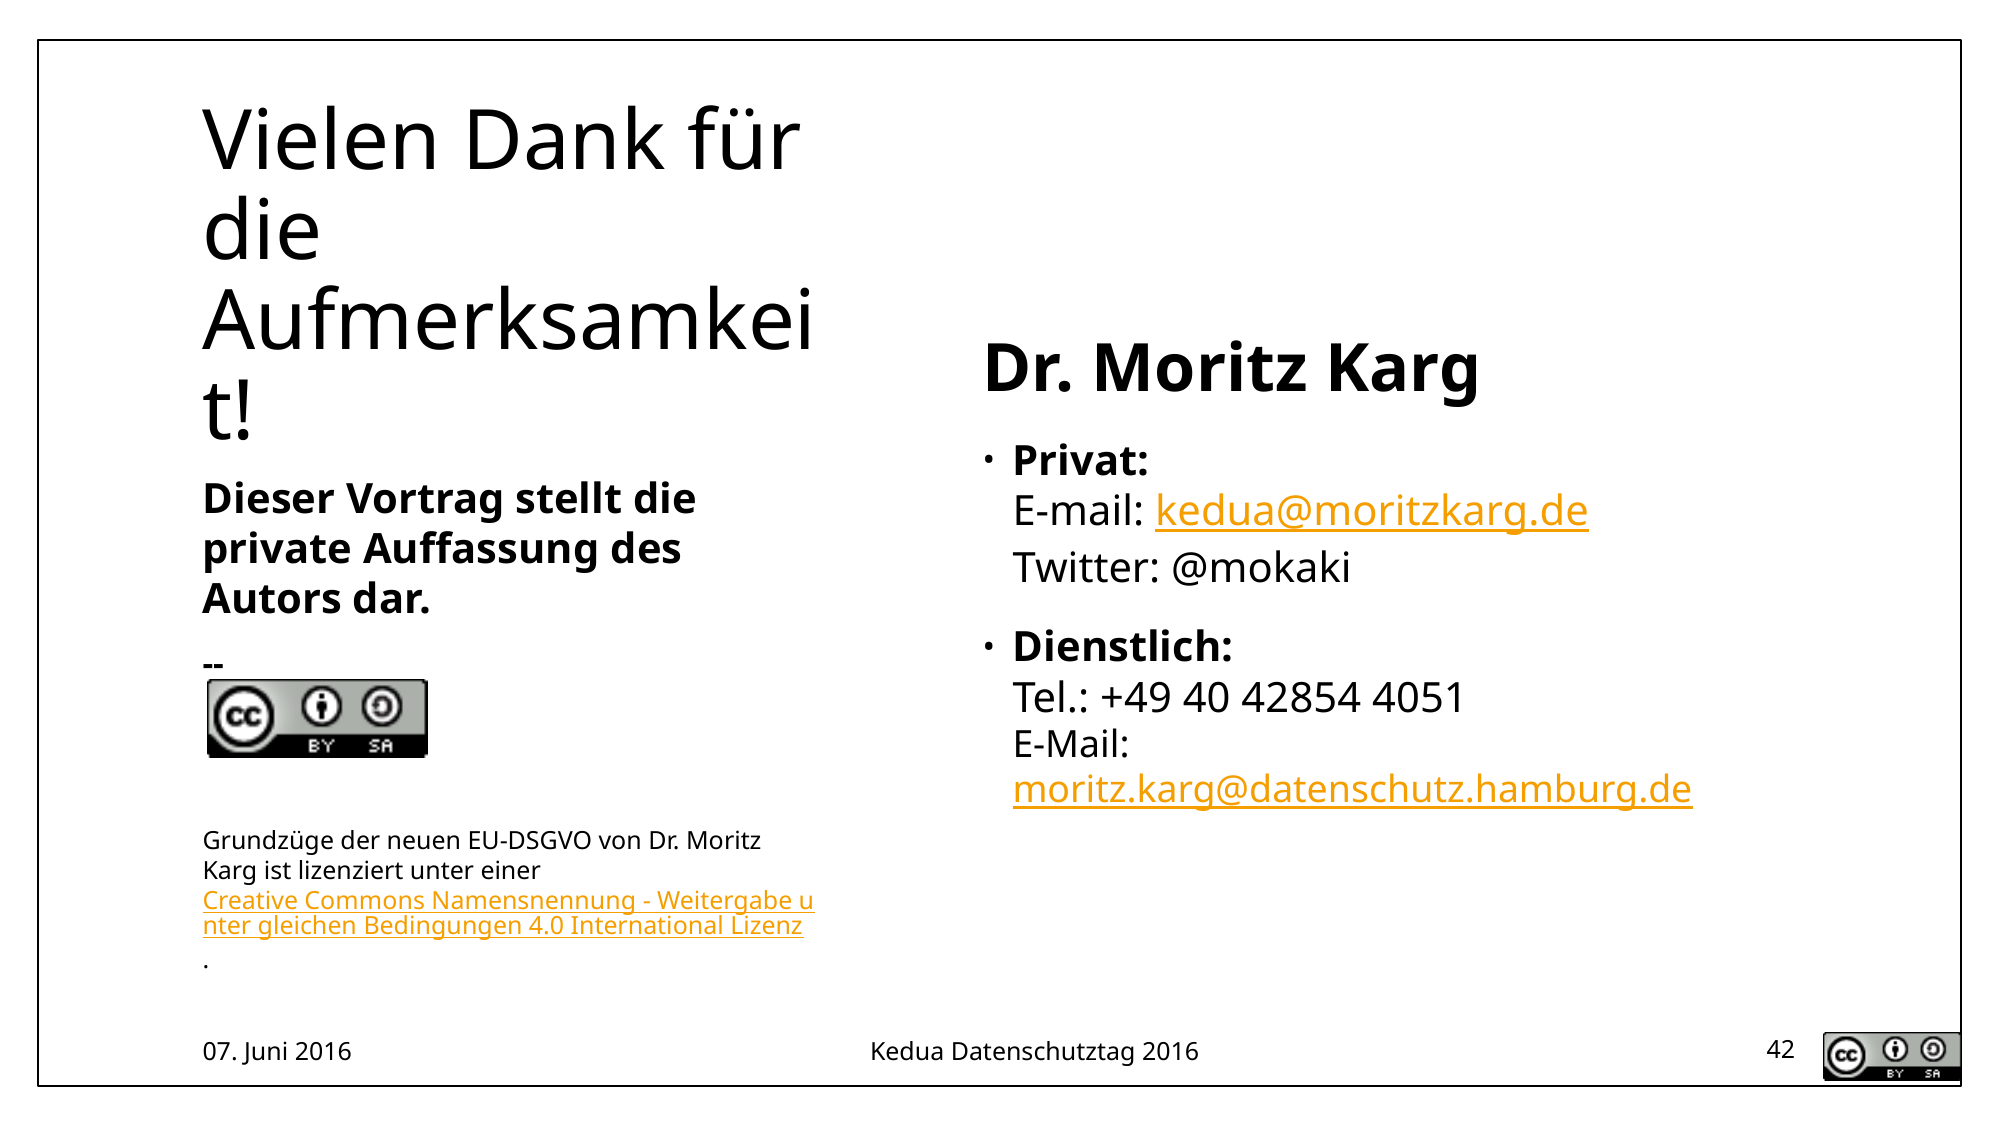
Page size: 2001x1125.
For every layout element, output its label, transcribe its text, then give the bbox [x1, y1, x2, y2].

slide_number <Foliennummer> [1530, 1020, 1811, 1081]
picture [1823, 1032, 1962, 1081]
footer Kedua Datenschutztag 2016 [647, 1020, 1422, 1081]
picture [207, 679, 428, 758]
slide_number 07. Juni 2016 [187, 1020, 570, 1081]
title Vielen Dank für die Aufmerksamkeit! [187, 179, 833, 462]
list Dieser Vortrag stellt die private Auffassung des Autors dar. -- Grundzüge der neuen EU-DSGVO von Dr. Moritz Karg ist lizenziert unter einer Creative Commons Namensnennung - Weitergabe unter gleichen Bedingungen 4.0 International Lizenz. [187, 462, 833, 958]
list Dr. Moritz Karg Privat: E-mail: kedua@moritzkarg.de Twitter: @mokaki Dienstlich: Tel.: +49 40 42854 4051 E-Mail: moritz.karg@datenschutz.hamburg.de [960, 179, 1815, 945]
